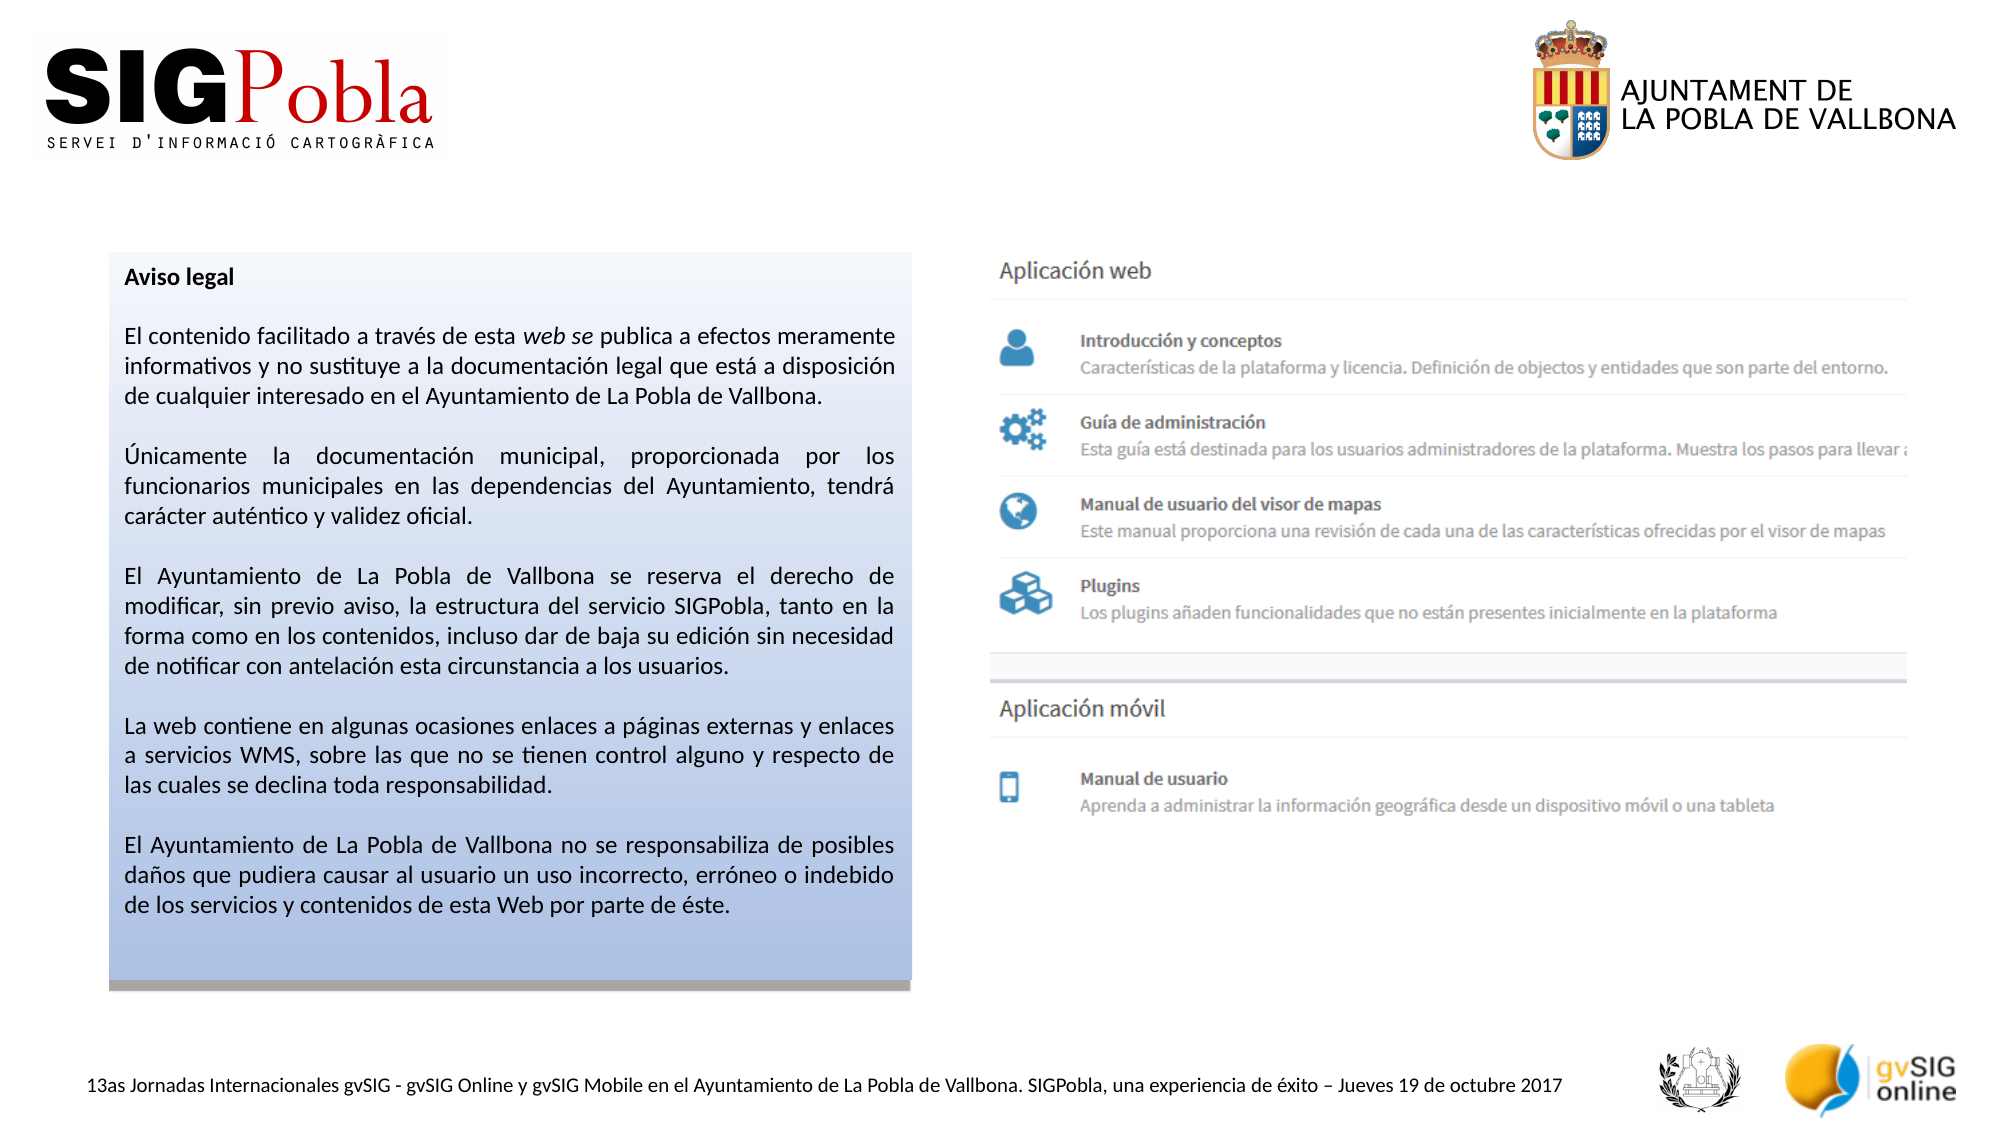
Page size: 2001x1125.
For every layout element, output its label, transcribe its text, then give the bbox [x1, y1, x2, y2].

picture [32, 35, 449, 161]
picture [1785, 1044, 1956, 1118]
picture [1533, 20, 1956, 161]
picture [990, 252, 1907, 836]
picture [1656, 1044, 1745, 1117]
text_box 13as Jornadas Internacionales gvSIG - gvSIG Online y gvSIG Mobile en el Ayuntamiento de La Pobla de Vallbona. SIGPobla, una experiencia de éxito – Jueves 19 de octubre 2017 [71, 1063, 1593, 1105]
text_box Aviso legal El contenido facilitado a través de esta web se publica a efectos meramente informativos y no sustituye a la documentación legal que está a disposición de cualquier interesado en el Ayuntamiento de La Pobla de Vallbona. Únicamente la documentación municipal, proporcionada por los funcionarios municipales en las dependencias del Ayuntamiento, tendrá carácter auténtico y validez oficial. El Ayuntamiento de La Pobla de Vallbona se reserva el derecho de modificar, sin previo aviso, la estructura del servicio SIGPobla, tanto en la forma como en los contenidos, incluso dar de baja su edición sin necesidad de notificar con antelación esta circunstancia a los usuarios. La web contiene en algunas ocasiones enlaces a páginas externas y enlaces a servicios WMS, sobre las que no se tienen control alguno y respecto de las cuales se declina toda responsabilidad. El Ayuntamiento de La Pobla de Vallbona no se responsabiliza de posibles daños que pudiera causar al usuario un uso incorrecto, erróneo o indebido de los servicios y contenidos de esta Web por parte de éste. [109, 252, 913, 980]
